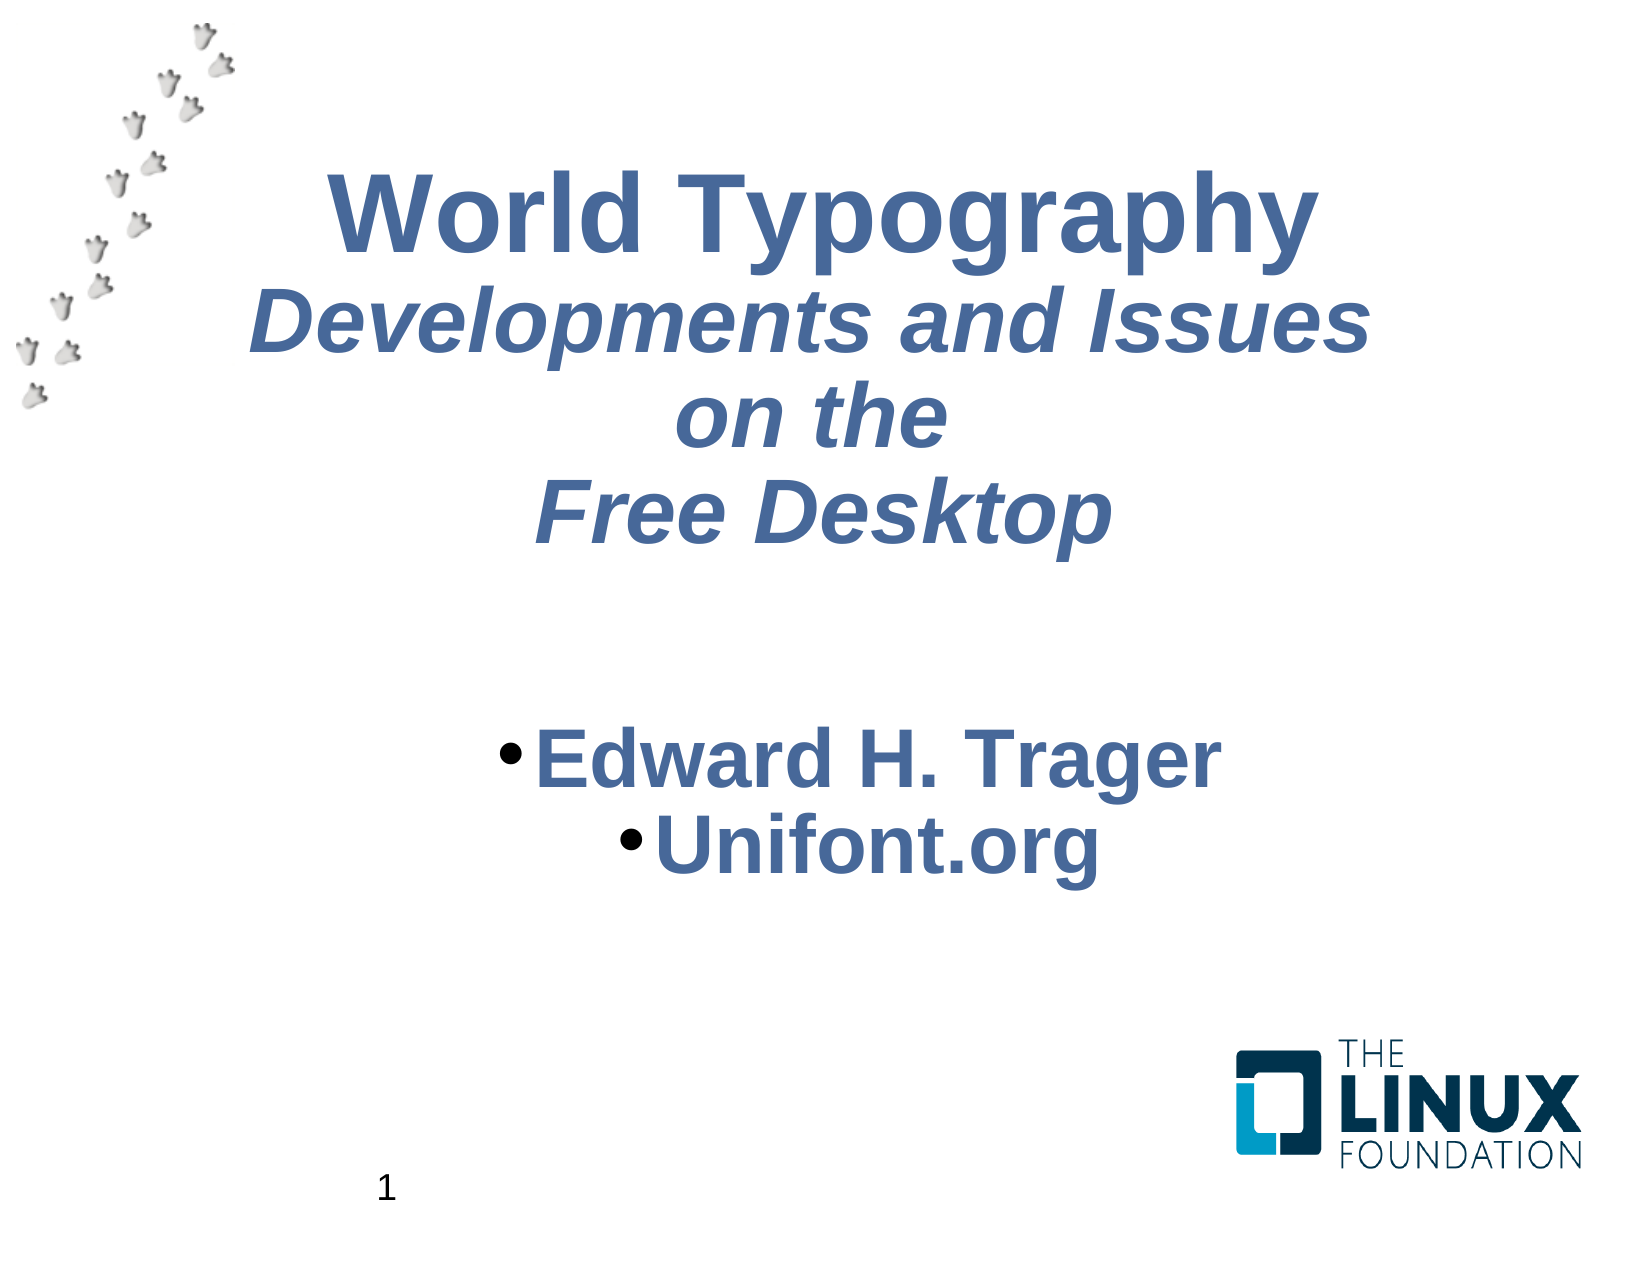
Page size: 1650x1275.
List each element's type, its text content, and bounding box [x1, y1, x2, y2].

picture [1216, 1012, 1613, 1200]
picture [16, 23, 235, 430]
text_box Edward H. Trager Unifont.org [354, 649, 1296, 961]
title World Typography Developments and Issues on the Free Desktop [135, 155, 1515, 567]
